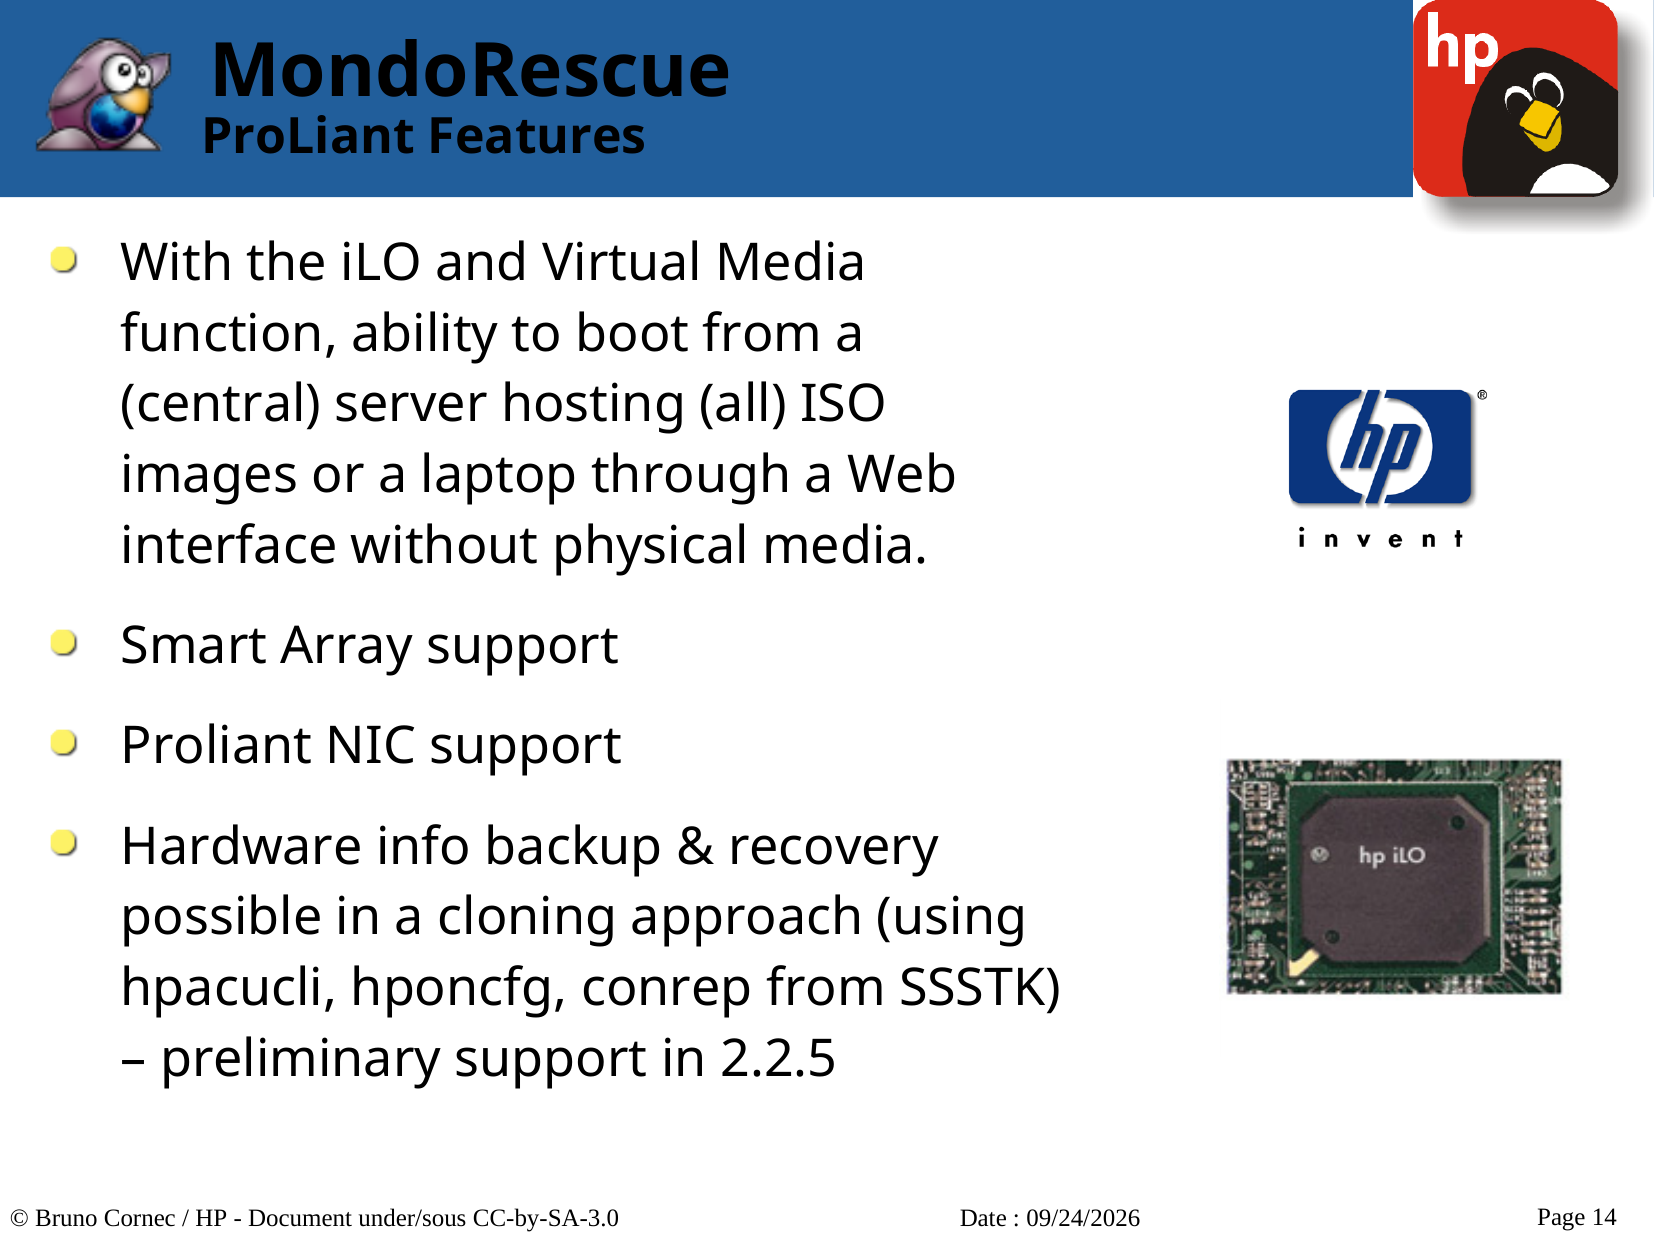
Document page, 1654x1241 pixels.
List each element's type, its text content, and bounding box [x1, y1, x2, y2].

picture [1286, 383, 1489, 549]
list With the iLO and Virtual Media function, ability to boot from a (central) server hosting (all) ISO images or a laptop through a Web interface without physical media. Smart Array support Proliant NIC support Hardware info backup & recovery possible in a cloning approach (using hpacucli, hponcfg, conrep from SSSTK) – preliminary support in 2.2.5 [38, 224, 1077, 1165]
picture [1413, 0, 1654, 235]
picture [1219, 699, 1574, 1057]
picture [0, 0, 211, 199]
title ProLiant Features [201, 32, 1191, 241]
